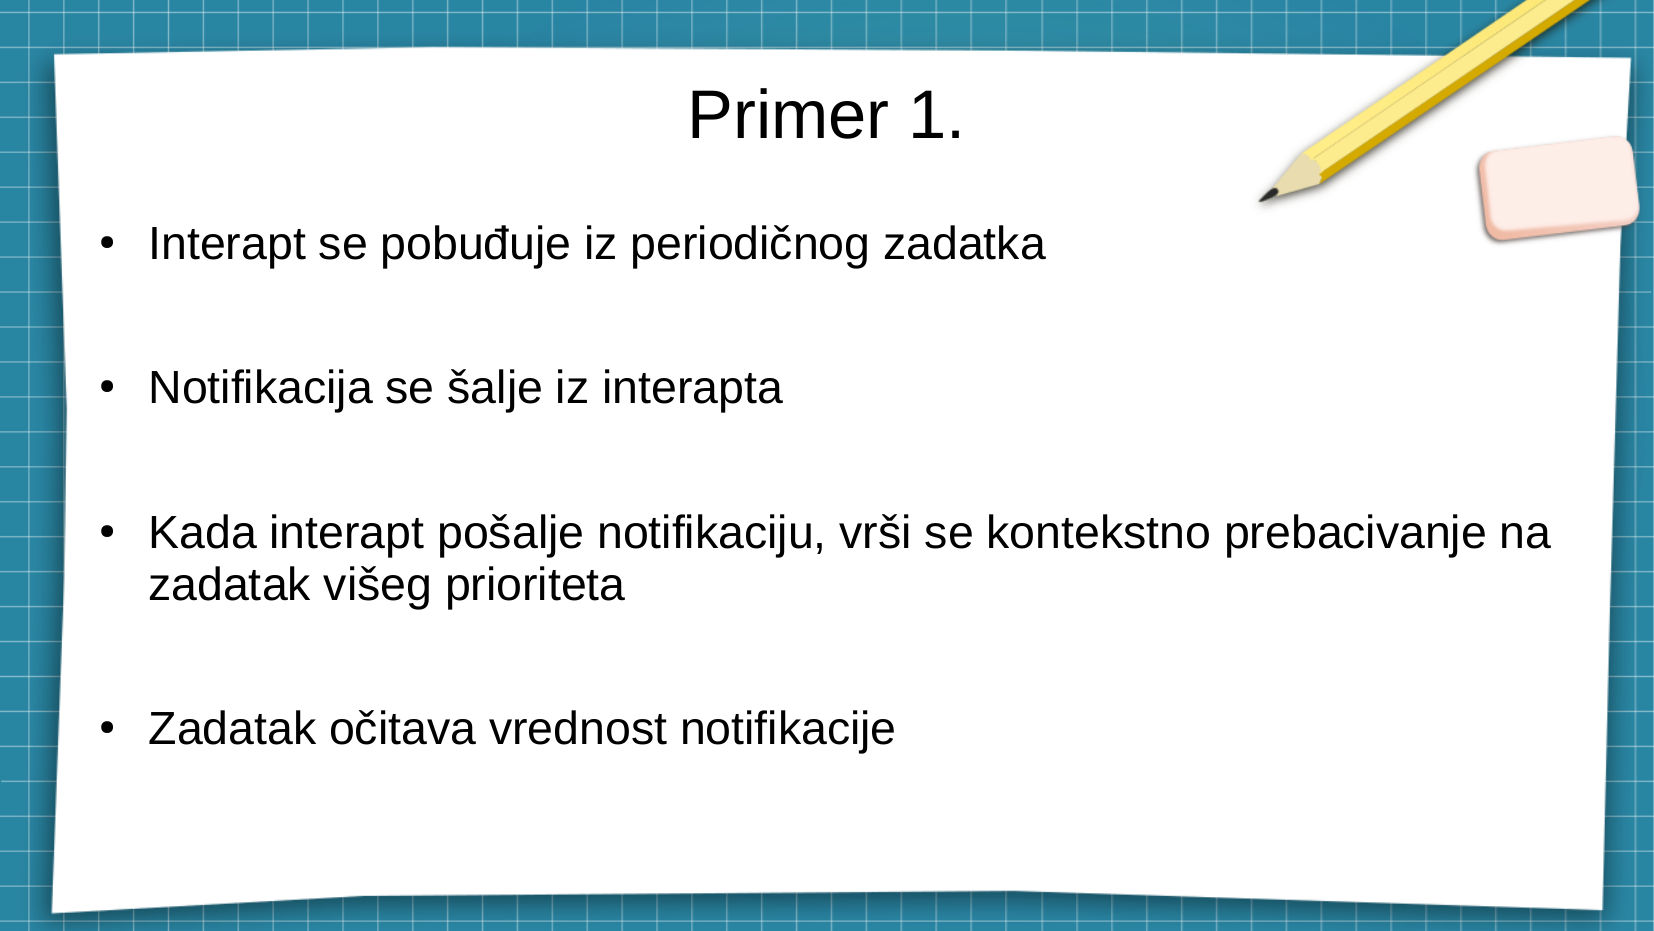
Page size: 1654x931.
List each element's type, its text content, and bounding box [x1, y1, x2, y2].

picture [0, 0, 1654, 931]
title Primer 1. [82, 37, 1571, 193]
list Interapt se pobuđuje iz periodičnog zadatka Notifikacija se šalje iz interapta Kada interapt pošalje notifikaciju, vrši se kontekstno prebacivanje na zadatak višeg prioriteta Zadatak očitava vrednost notifikacije [82, 217, 1571, 758]
